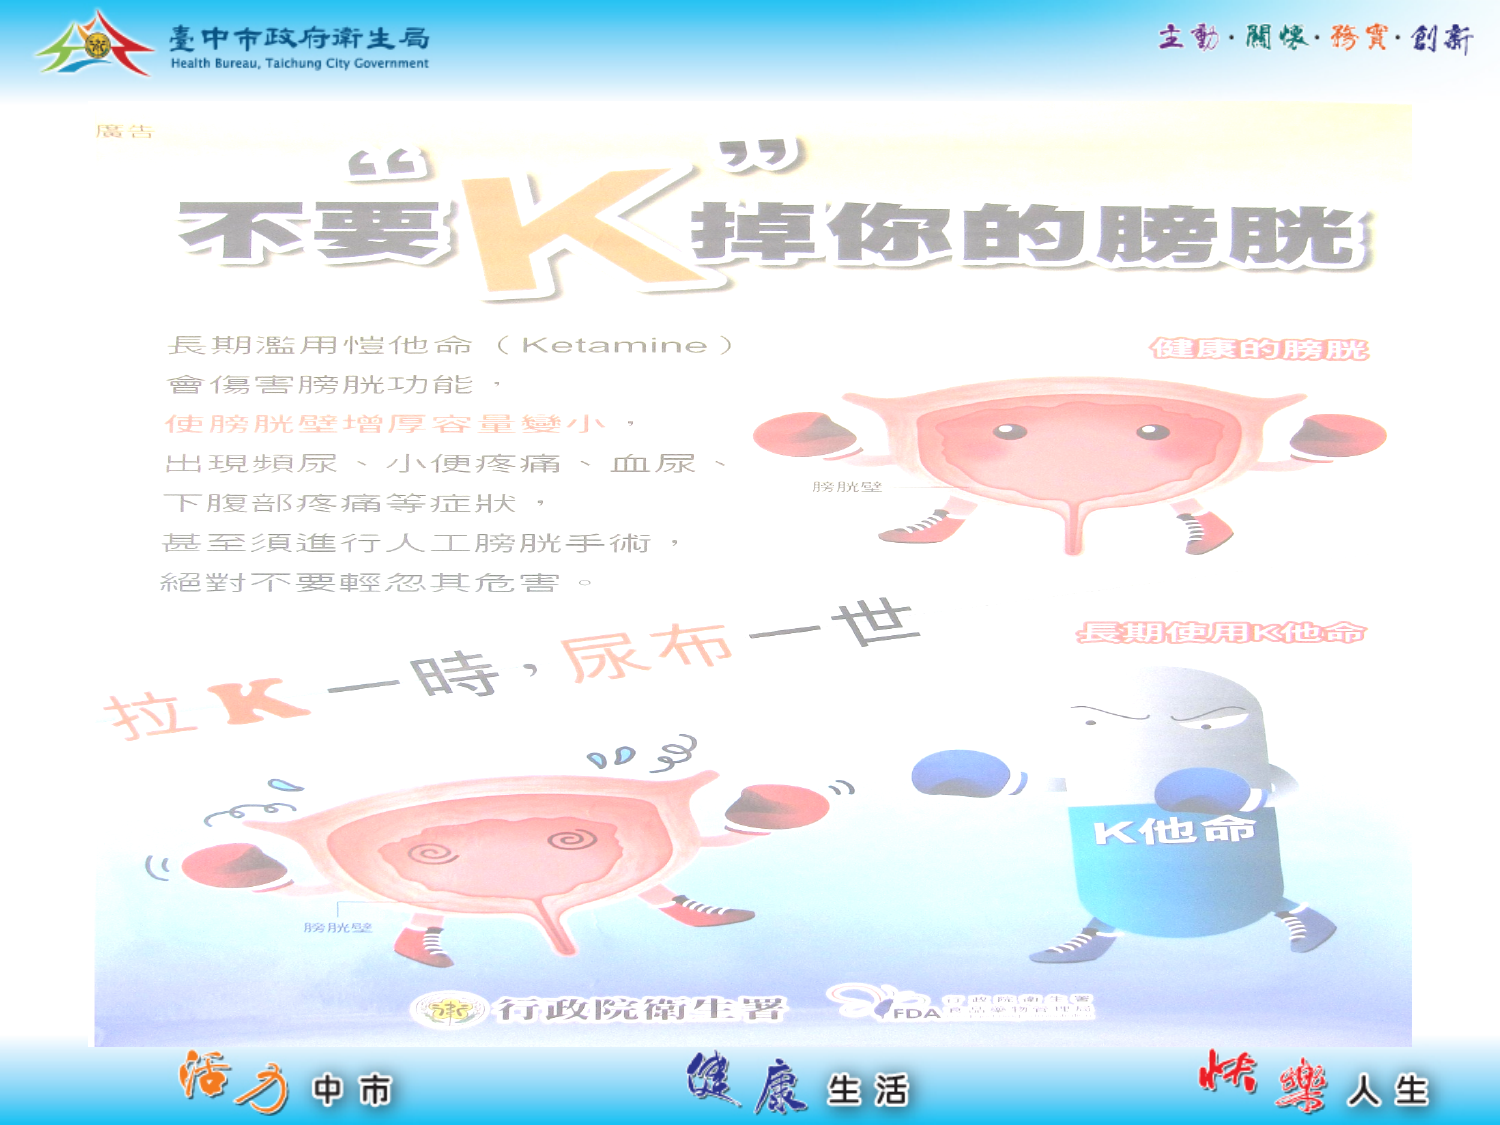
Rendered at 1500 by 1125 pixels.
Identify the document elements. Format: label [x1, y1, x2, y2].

picture [88, 101, 1412, 1047]
